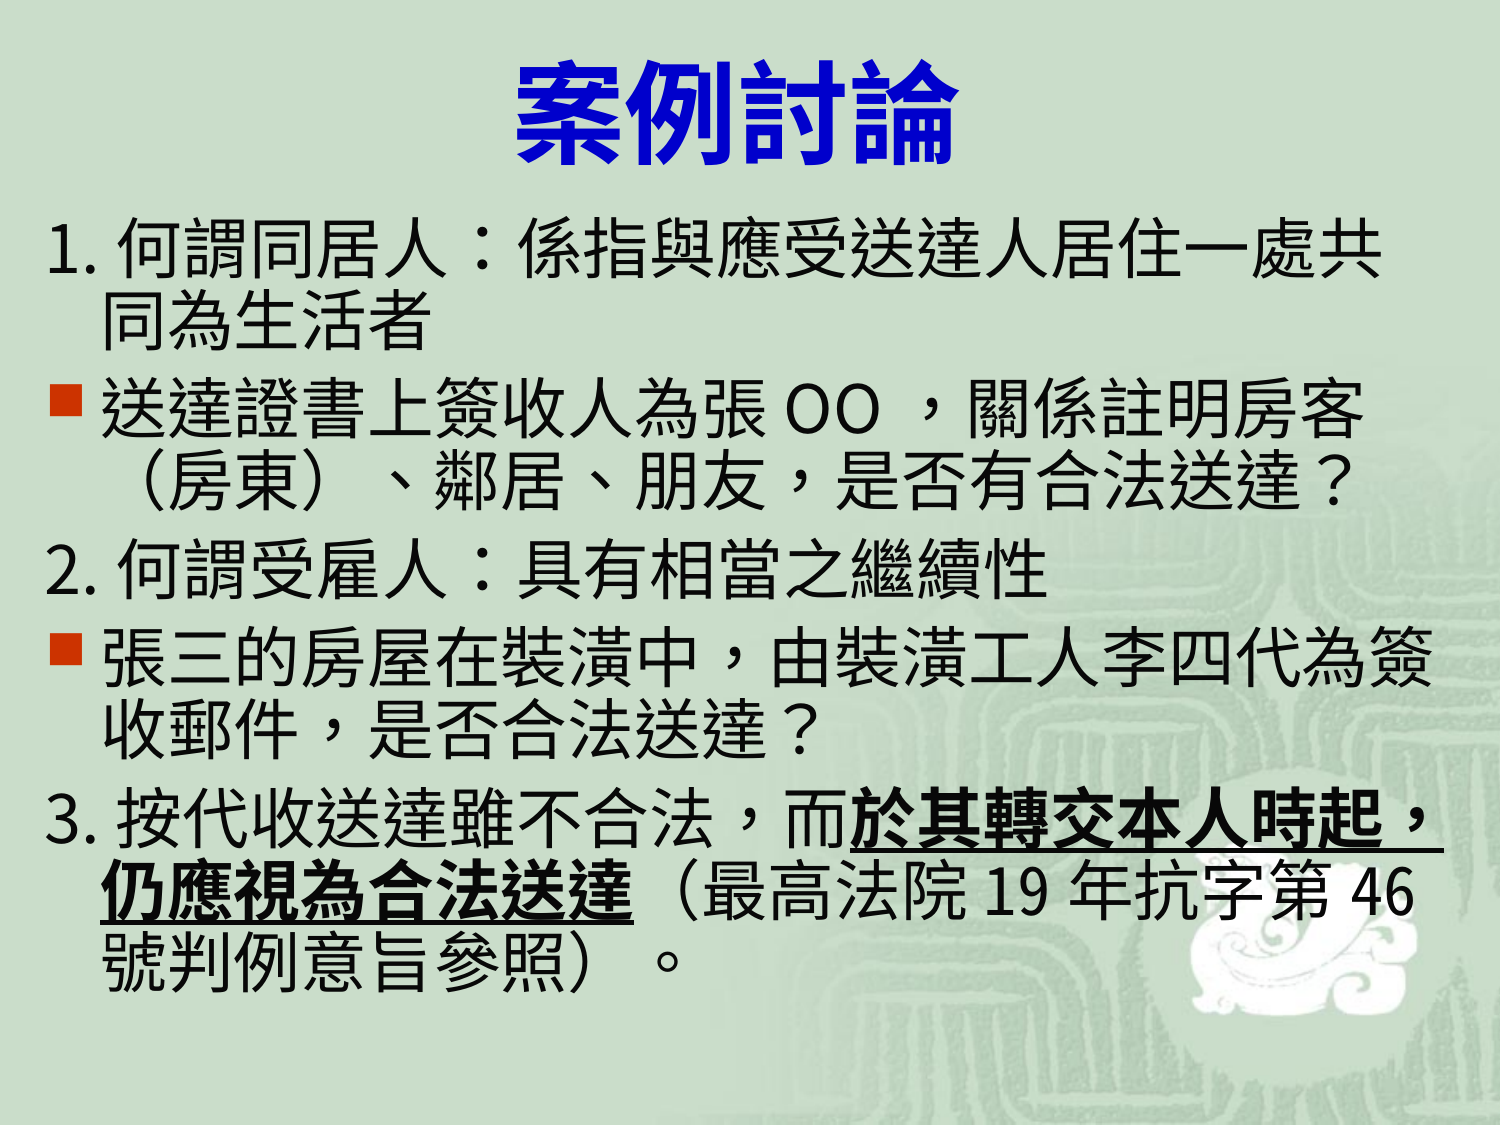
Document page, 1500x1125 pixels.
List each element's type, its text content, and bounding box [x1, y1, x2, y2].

list 1.何謂同居人：係指與應受送達人居住一處共同為生活者 送達證書上簽收人為張OO，關係註明房客（房東）、鄰居、朋友，是否有合法送達？ 2.何謂受雇人：具有相當之繼續性 張三的房屋在裝潢中，由裝潢工人李四代為簽收郵件，是否合法送達？ 3.按代收送達雖不合法，而於其轉交本人時起，仍應視為合法送達（最高法院19年抗字第46號判例意旨參照）。 [29, 207, 1459, 1024]
title 案例討論 [99, 35, 1375, 186]
picture [0, 0, 1500, 1125]
